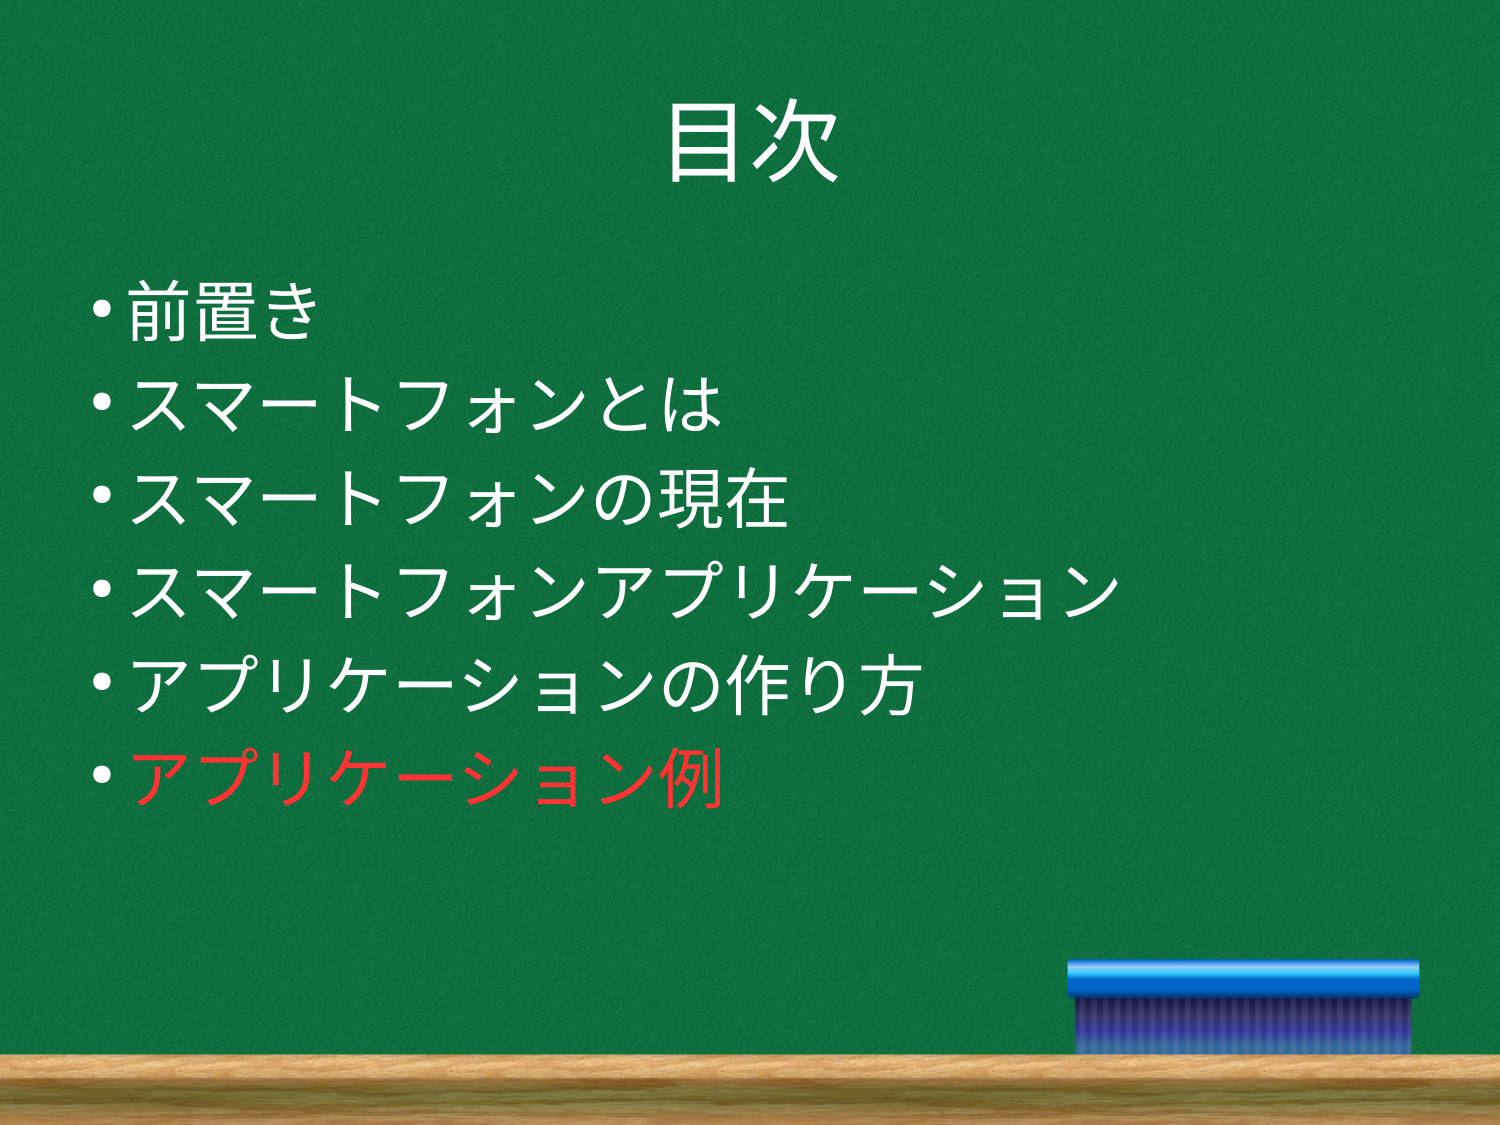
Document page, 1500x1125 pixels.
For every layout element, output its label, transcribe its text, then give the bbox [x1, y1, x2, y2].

list 前置き スマートフォンとは スマートフォンの現在 スマートフォンアプリケーション アプリケーションの作り方 アプリケーション例 [75, 262, 1425, 1005]
title 目次 [75, 45, 1425, 233]
picture [0, 0, 1500, 1125]
